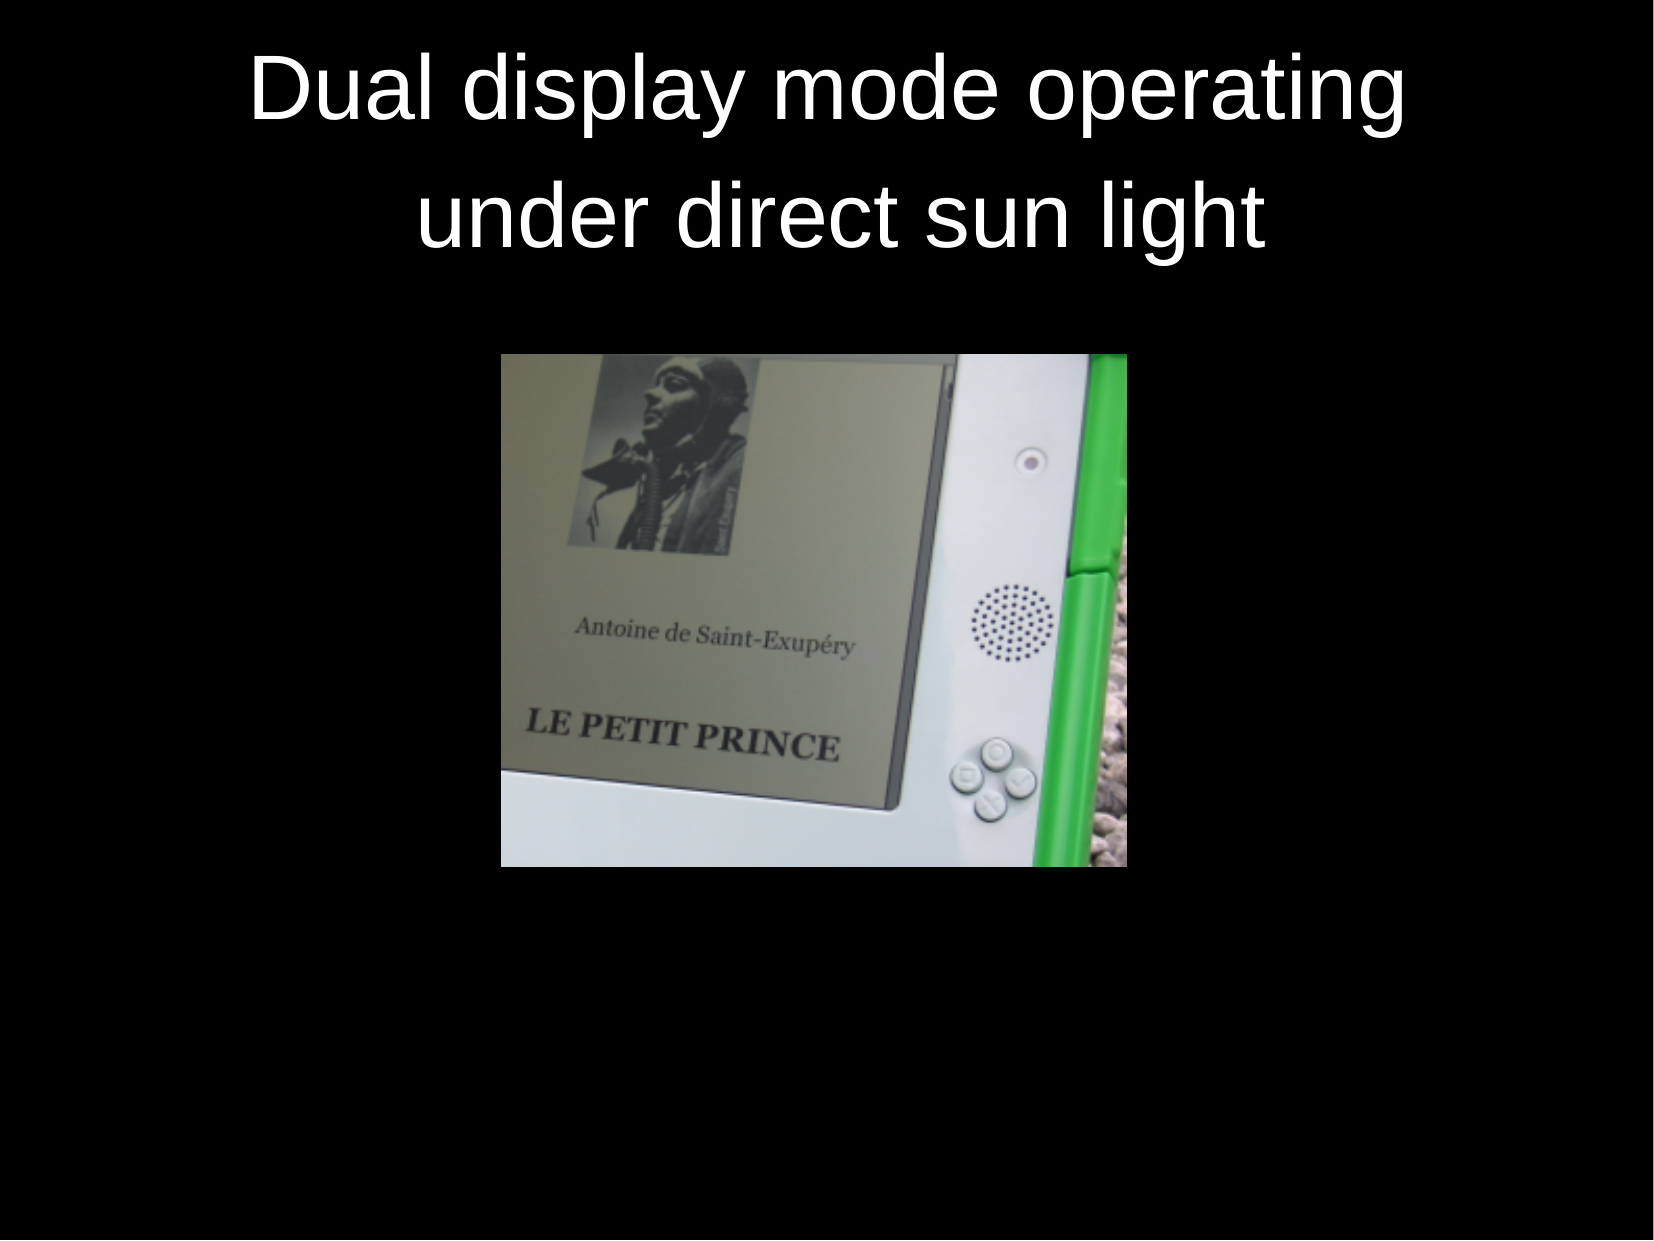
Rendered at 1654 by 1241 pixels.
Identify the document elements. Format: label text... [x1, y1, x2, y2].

text_box Dual display mode operating under direct sun light [59, 29, 1625, 275]
picture [501, 354, 1127, 867]
